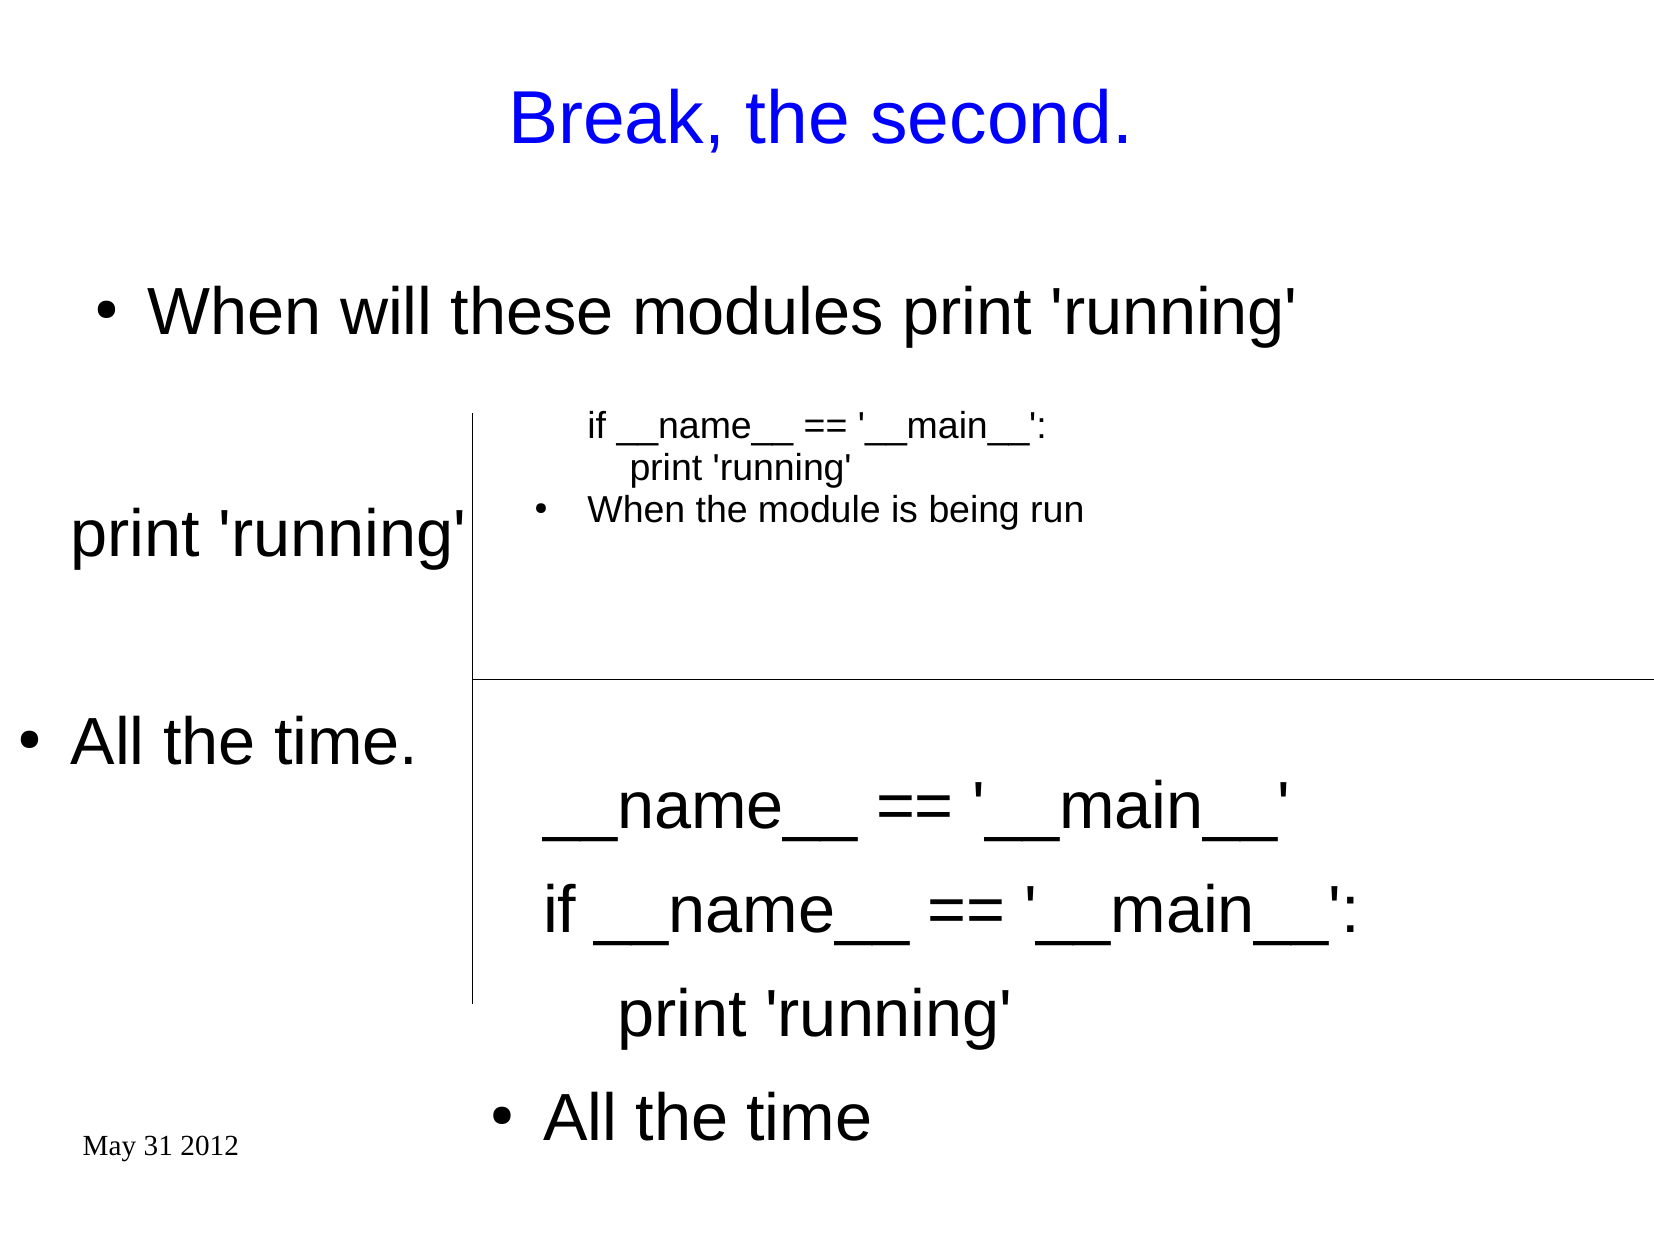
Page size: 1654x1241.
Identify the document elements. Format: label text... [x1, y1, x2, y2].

title Break, the second. [76, 58, 1565, 178]
text_box if __name__ == '__main__': print 'running' When the module is being run [501, 397, 1565, 591]
list When will these modules print 'running' [76, 274, 1565, 414]
list print 'running' All the time. [473, 680, 480, 767]
list print 'running' All the time. [473, 495, 480, 679]
list print 'running' All the time. [0, 495, 472, 886]
list __name__ == '__main__' if __name__ == '__main__': print 'running' All the time [472, 767, 1447, 1155]
